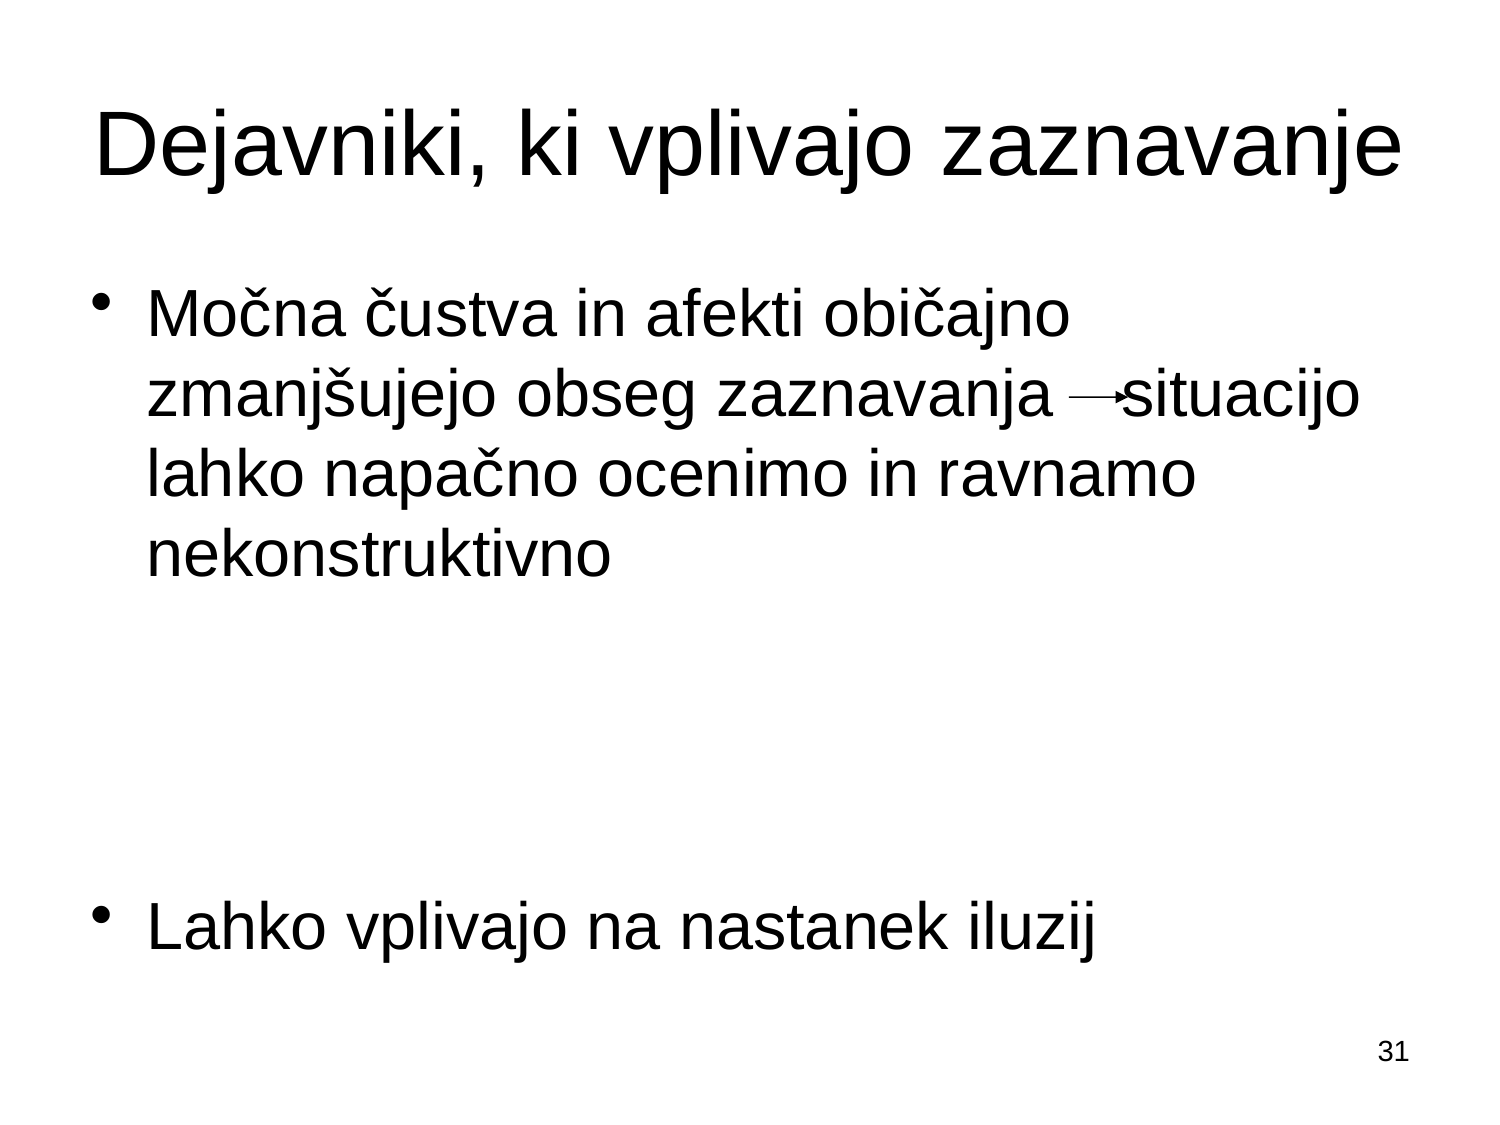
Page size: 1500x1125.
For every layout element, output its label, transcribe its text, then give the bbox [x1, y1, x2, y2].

title Dejavniki, ki vplivajo zaznavanje [75, 45, 1425, 233]
slide_number <number> [1074, 1024, 1425, 1103]
list Močna čustva in afekti običajno zmanjšujejo obseg zaznavanja situacijo lahko napačno ocenimo in ravnamo nekonstruktivno Lahko vplivajo na nastanek iluzij [75, 262, 1425, 1005]
